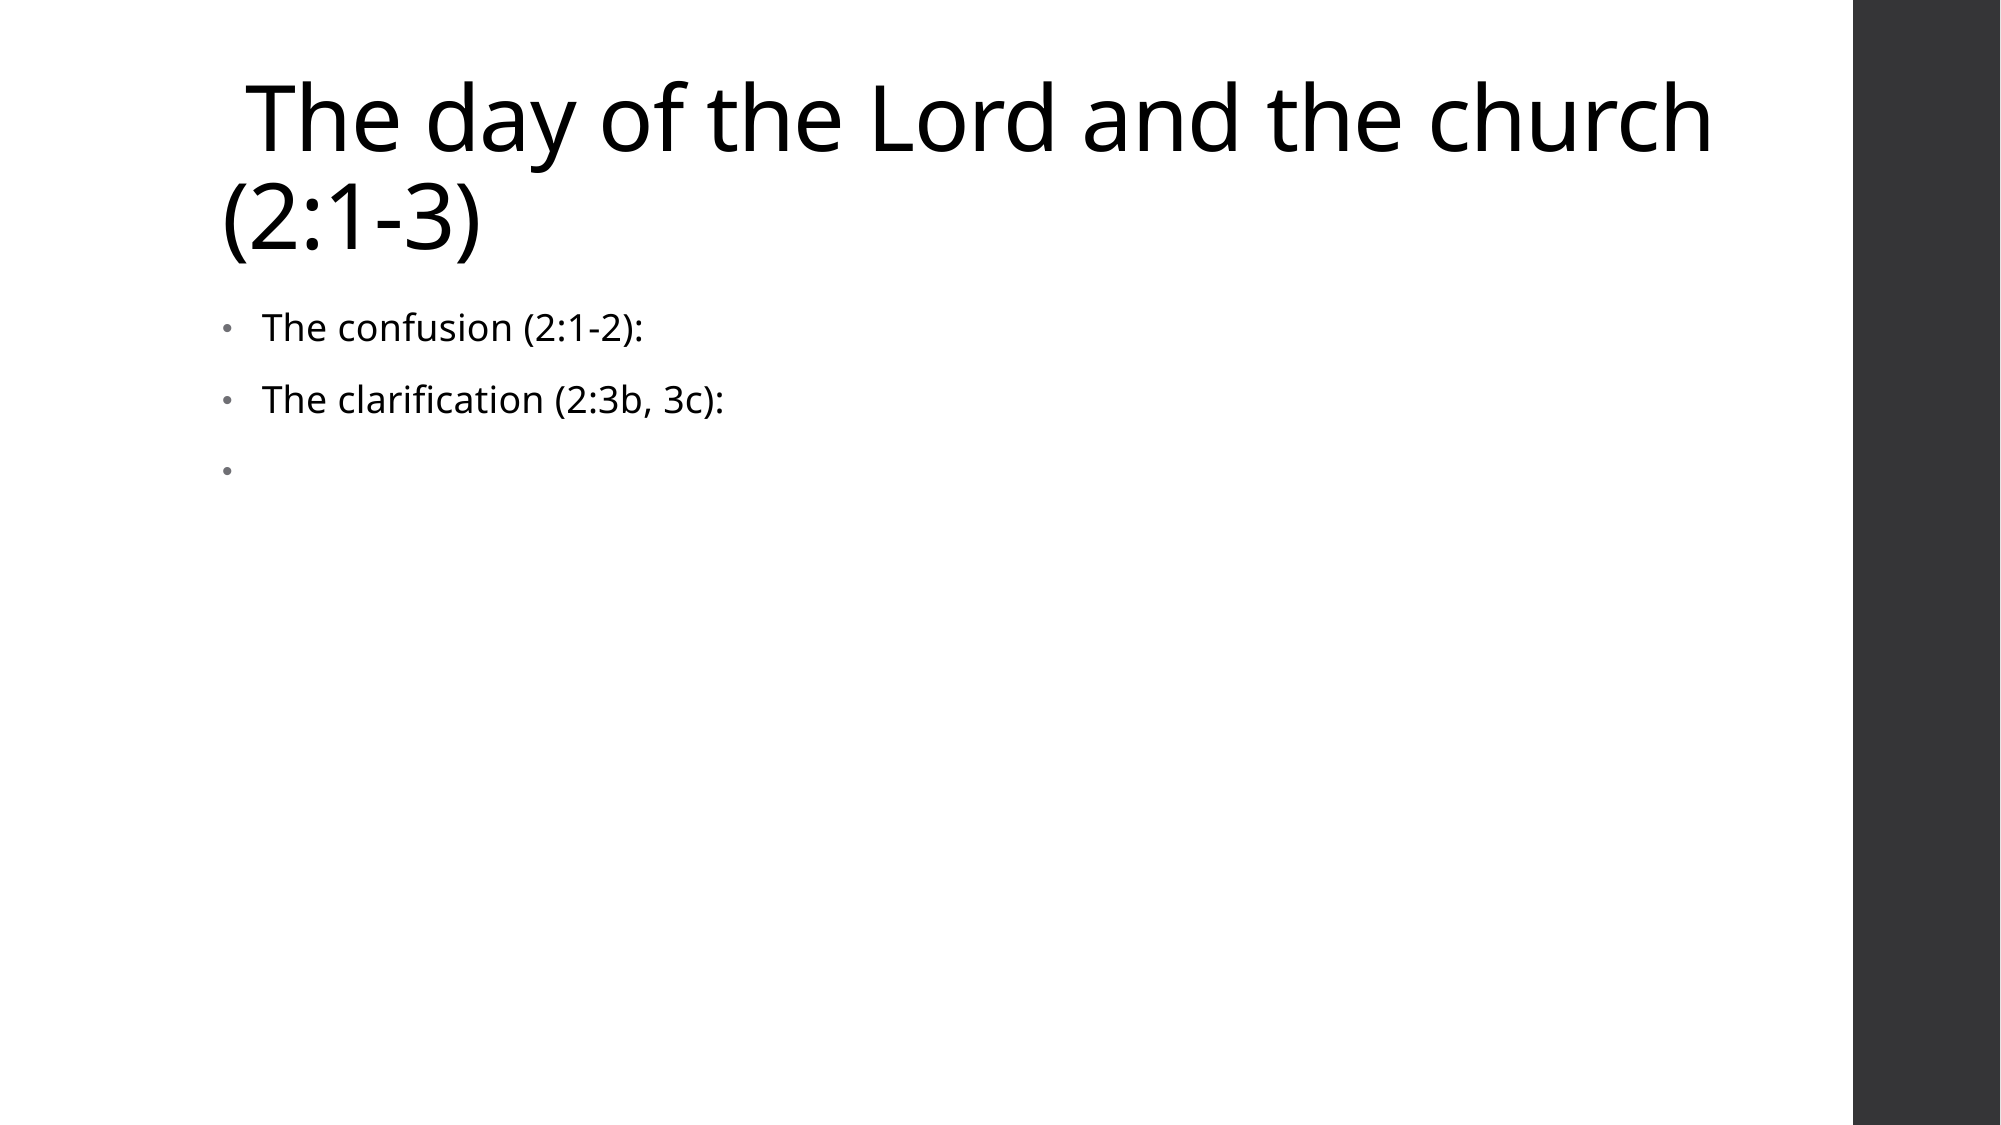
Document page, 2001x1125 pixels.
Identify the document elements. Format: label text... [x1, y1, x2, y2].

list The confusion (2:1-2): The clarification (2:3b, 3c): [206, 299, 1617, 1014]
title The day of the Lord and the church (2:1-3) [206, 60, 1797, 278]
